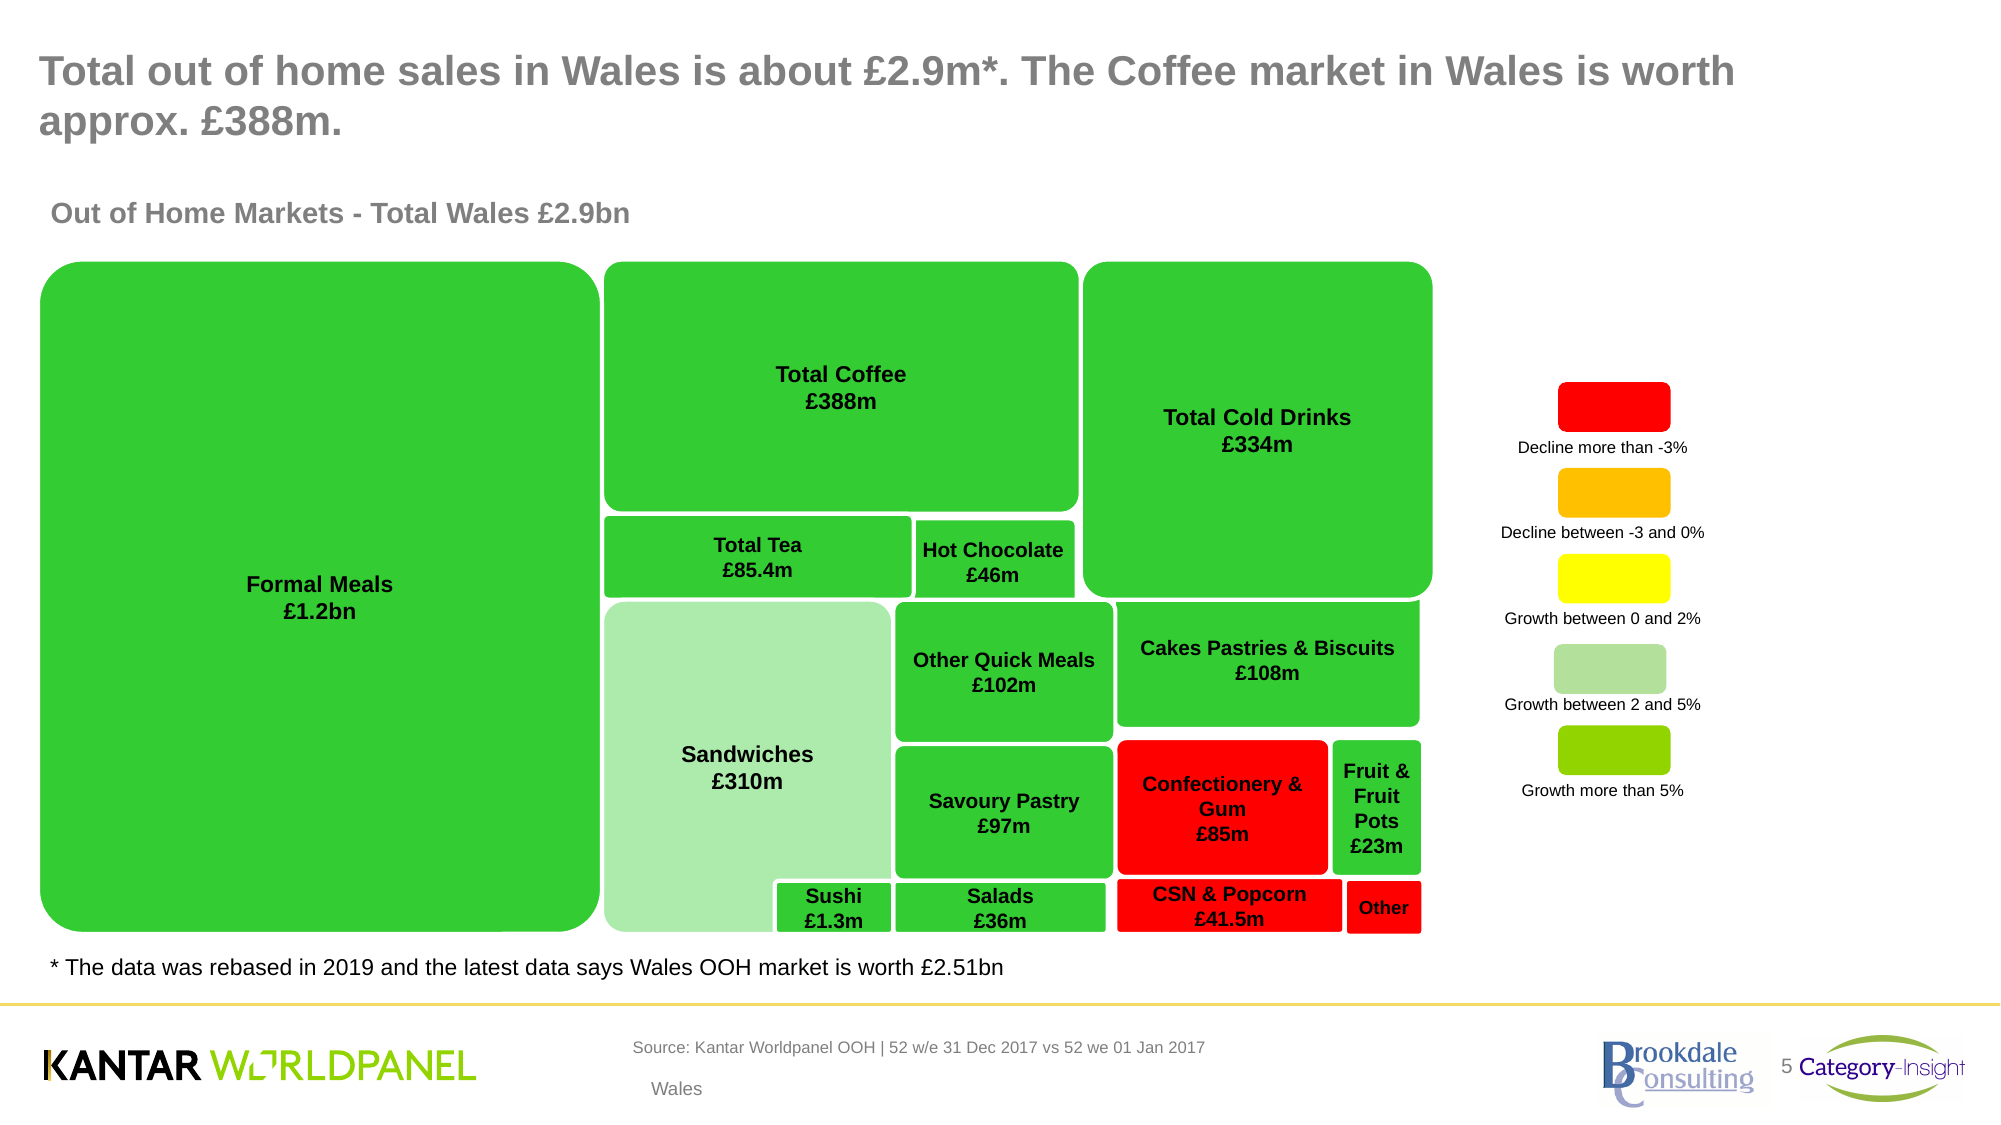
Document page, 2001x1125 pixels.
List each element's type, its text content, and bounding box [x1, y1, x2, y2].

text_box Confectionery & Gum £85m [1115, 738, 1330, 876]
text_box [1558, 553, 1671, 590]
text_box CSN & Popcorn £41.5m [1115, 876, 1345, 934]
text_box Total out of home sales in Wales is about £2.9m*. The Coffee market in Wales is worth approx. £388m. [24, 36, 1906, 103]
text_box 5 [1780, 1048, 1941, 1082]
text_box Other Quick Meals £102m [893, 599, 1116, 744]
text_box Other [1344, 878, 1424, 936]
text_box Growth more than 5% [1425, 762, 1781, 818]
text_box Decline between -3 and 0% [1425, 504, 1781, 560]
text_box Growth between 0 and 2% [1425, 590, 1781, 646]
text_box Cakes Pastries & Biscuits £108m [1113, 597, 1422, 729]
text_box Decline more than -3% [1425, 418, 1781, 475]
text_box Sushi £1.3m [774, 880, 894, 934]
text_box Formal Meals £1.2bn [37, 281, 603, 934]
text_box [1558, 382, 1671, 418]
text_box Hot Chocolate £46m [912, 518, 1077, 599]
text_box Source: Kantar Worldpanel OOH | 52 w/e 31 Dec 2017 vs 52 we 01 Jan 2017 [617, 1029, 1268, 1060]
text_box Out of Home Markets - Total Wales £2.9bn [44, 187, 908, 289]
text_box Total Tea £85.4m [603, 513, 914, 600]
text_box [1558, 467, 1671, 504]
text_box [1558, 725, 1671, 762]
text_box Growth between 2 and 5% [1425, 676, 1781, 732]
text_box [1553, 646, 1667, 676]
text_box * The data was rebased in 2019 and the latest data says Wales OOH market is worth £2.51bn [50, 952, 1003, 981]
text_box Wales [651, 1077, 804, 1100]
text_box Total Coffee £388m [601, 259, 1081, 514]
text_box Total Cold Drinks £334m [1080, 259, 1435, 600]
text_box Salads £36m [893, 880, 1108, 934]
text_box Savoury Pastry £97m [893, 744, 1116, 881]
text_box Fruit & Fruit Pots £23m [1330, 738, 1424, 878]
text_box Sandwiches £310m [601, 599, 894, 934]
